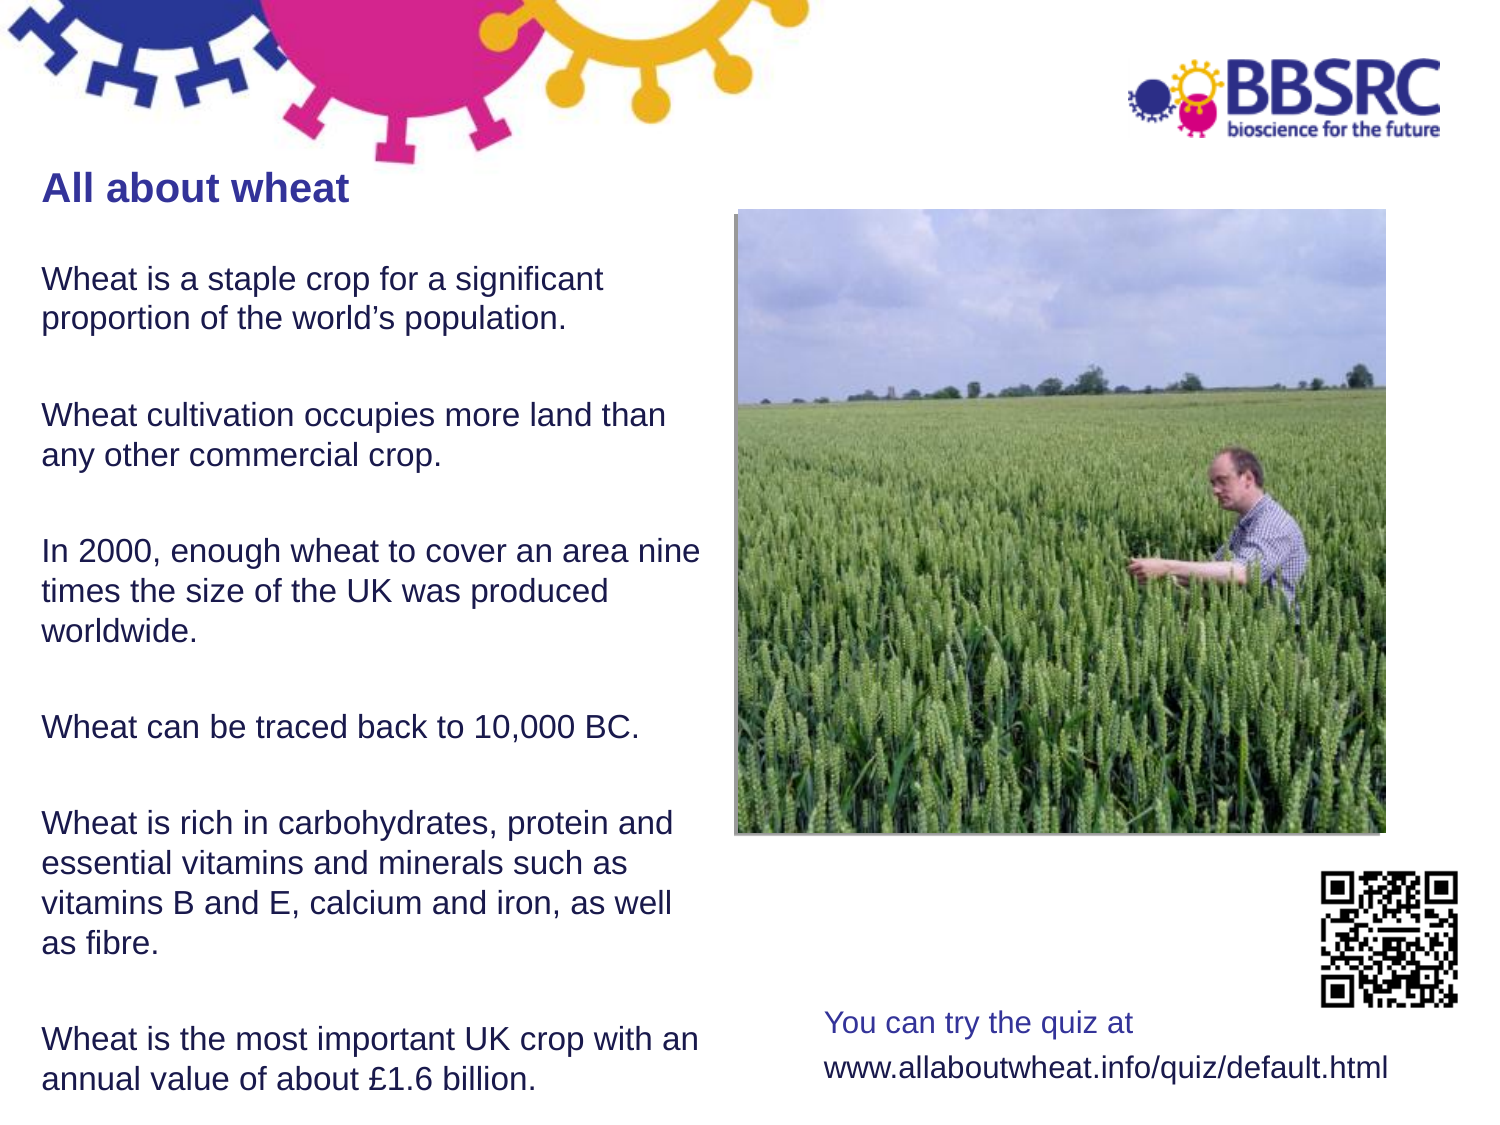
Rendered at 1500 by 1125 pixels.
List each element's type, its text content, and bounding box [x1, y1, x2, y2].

picture [1312, 862, 1469, 1019]
list All about wheat Wheat is a staple crop for a significant proportion of the world’s population. Wheat cultivation occupies more land than any other commercial crop. In 2000, enough wheat to cover an area nine times the size of the UK was produced worldwide. Wheat can be traced back to 10,000 BC. Wheat is rich in carbohydrates, protein and essential vitamins and minerals such as vitamins B and E, calcium and iron, as well as fibre. Wheat is the most important UK crop with an annual value of about £1.6 billion. [41, 160, 703, 1118]
text_box You can try the quiz at www.allaboutwheat.info/quiz/default.html [809, 988, 1500, 1093]
picture [738, 209, 1386, 833]
